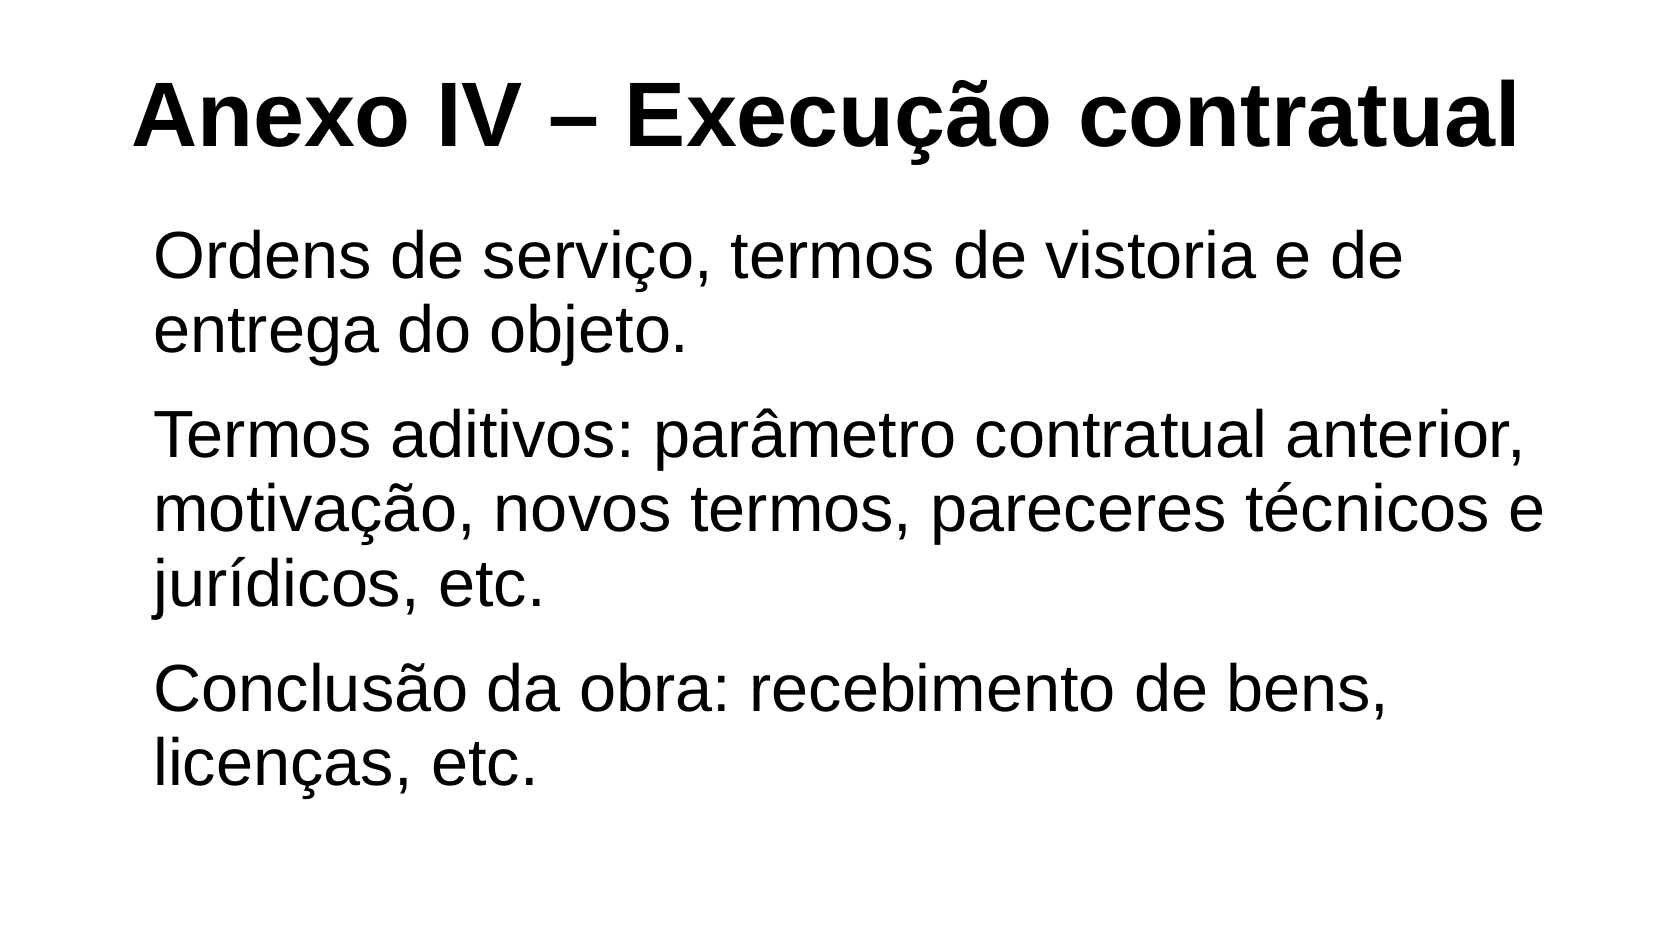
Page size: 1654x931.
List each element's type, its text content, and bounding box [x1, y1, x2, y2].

title Anexo IV – Execução contratual [82, 37, 1571, 193]
list Ordens de serviço, termos de vistoria e de entrega do objeto. Termos aditivos: parâmetro contratual anterior, motivação, novos termos, pareceres técnicos e jurídicos, etc. Conclusão da obra: recebimento de bens, licenças, etc. [82, 217, 1571, 898]
